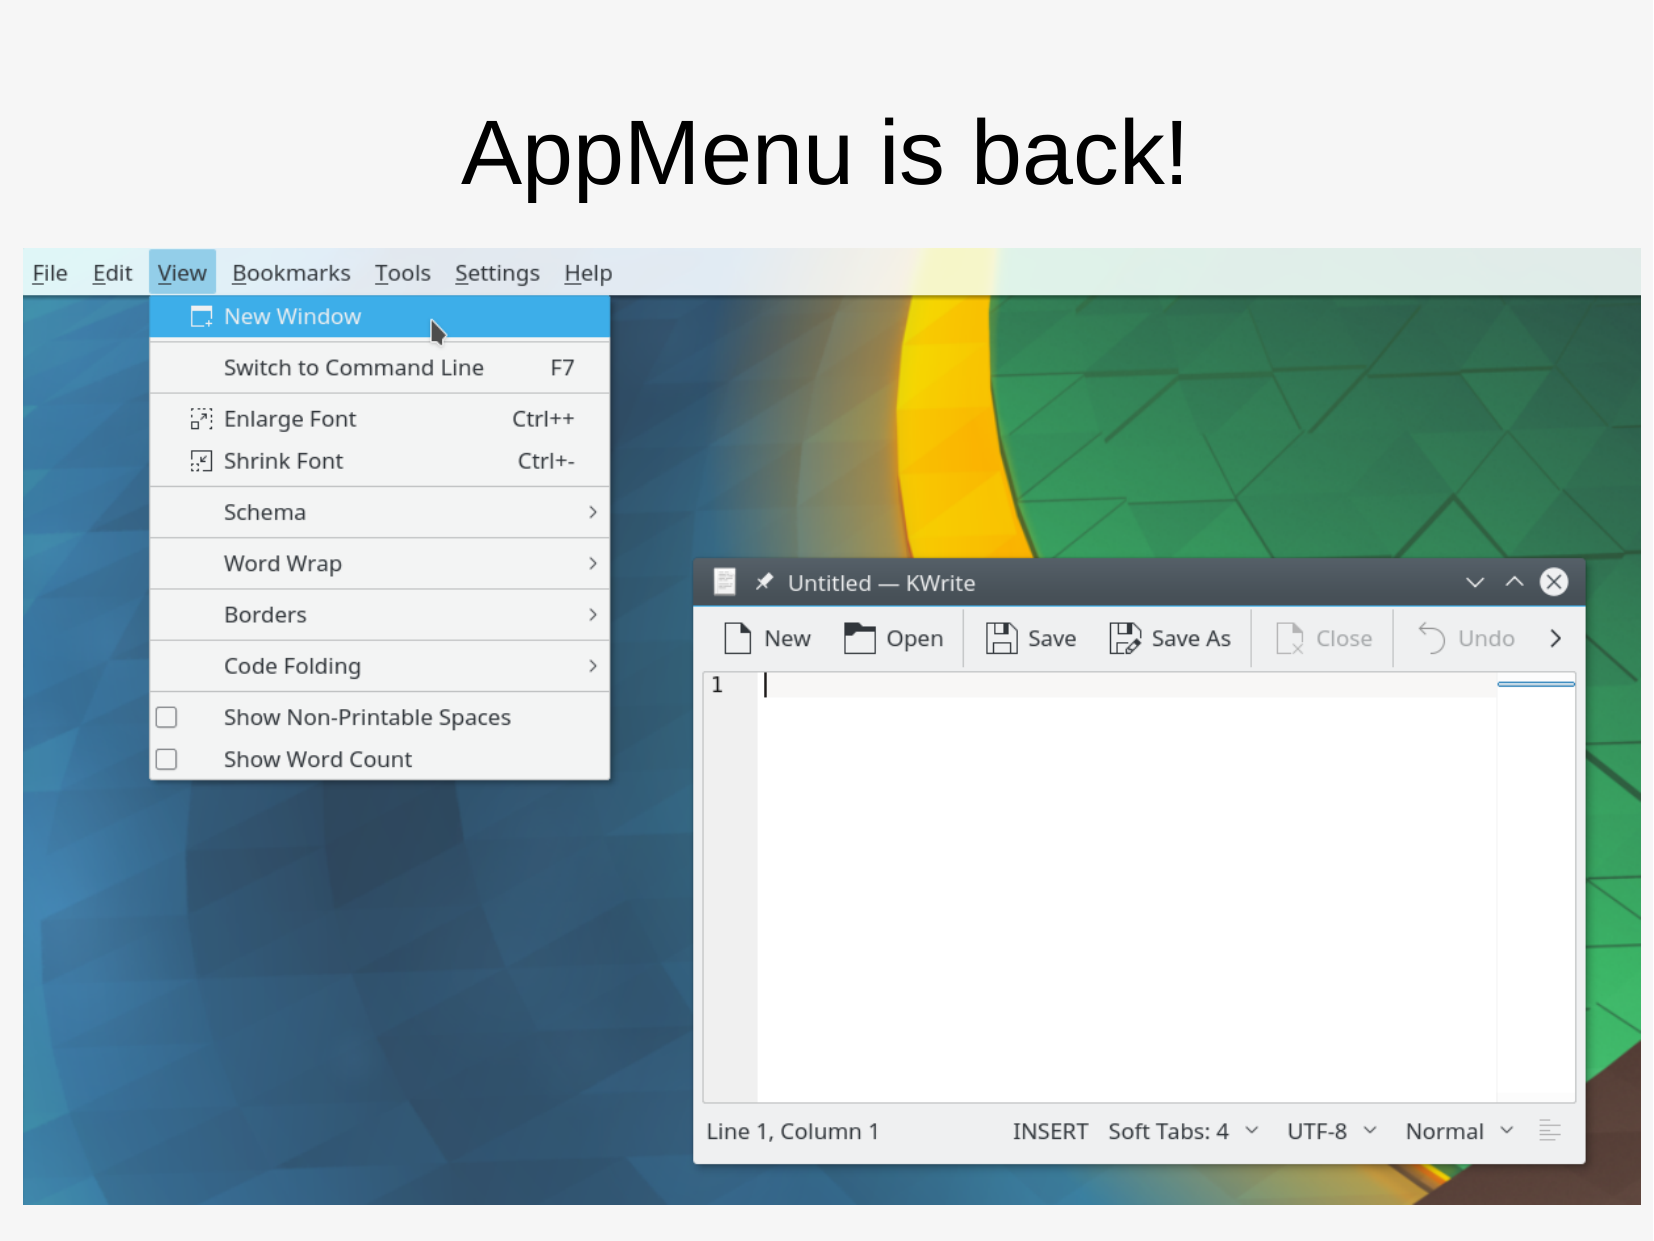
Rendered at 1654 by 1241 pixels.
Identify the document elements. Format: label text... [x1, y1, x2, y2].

title AppMenu is back! [82, 49, 1571, 248]
picture [23, 248, 1641, 1205]
